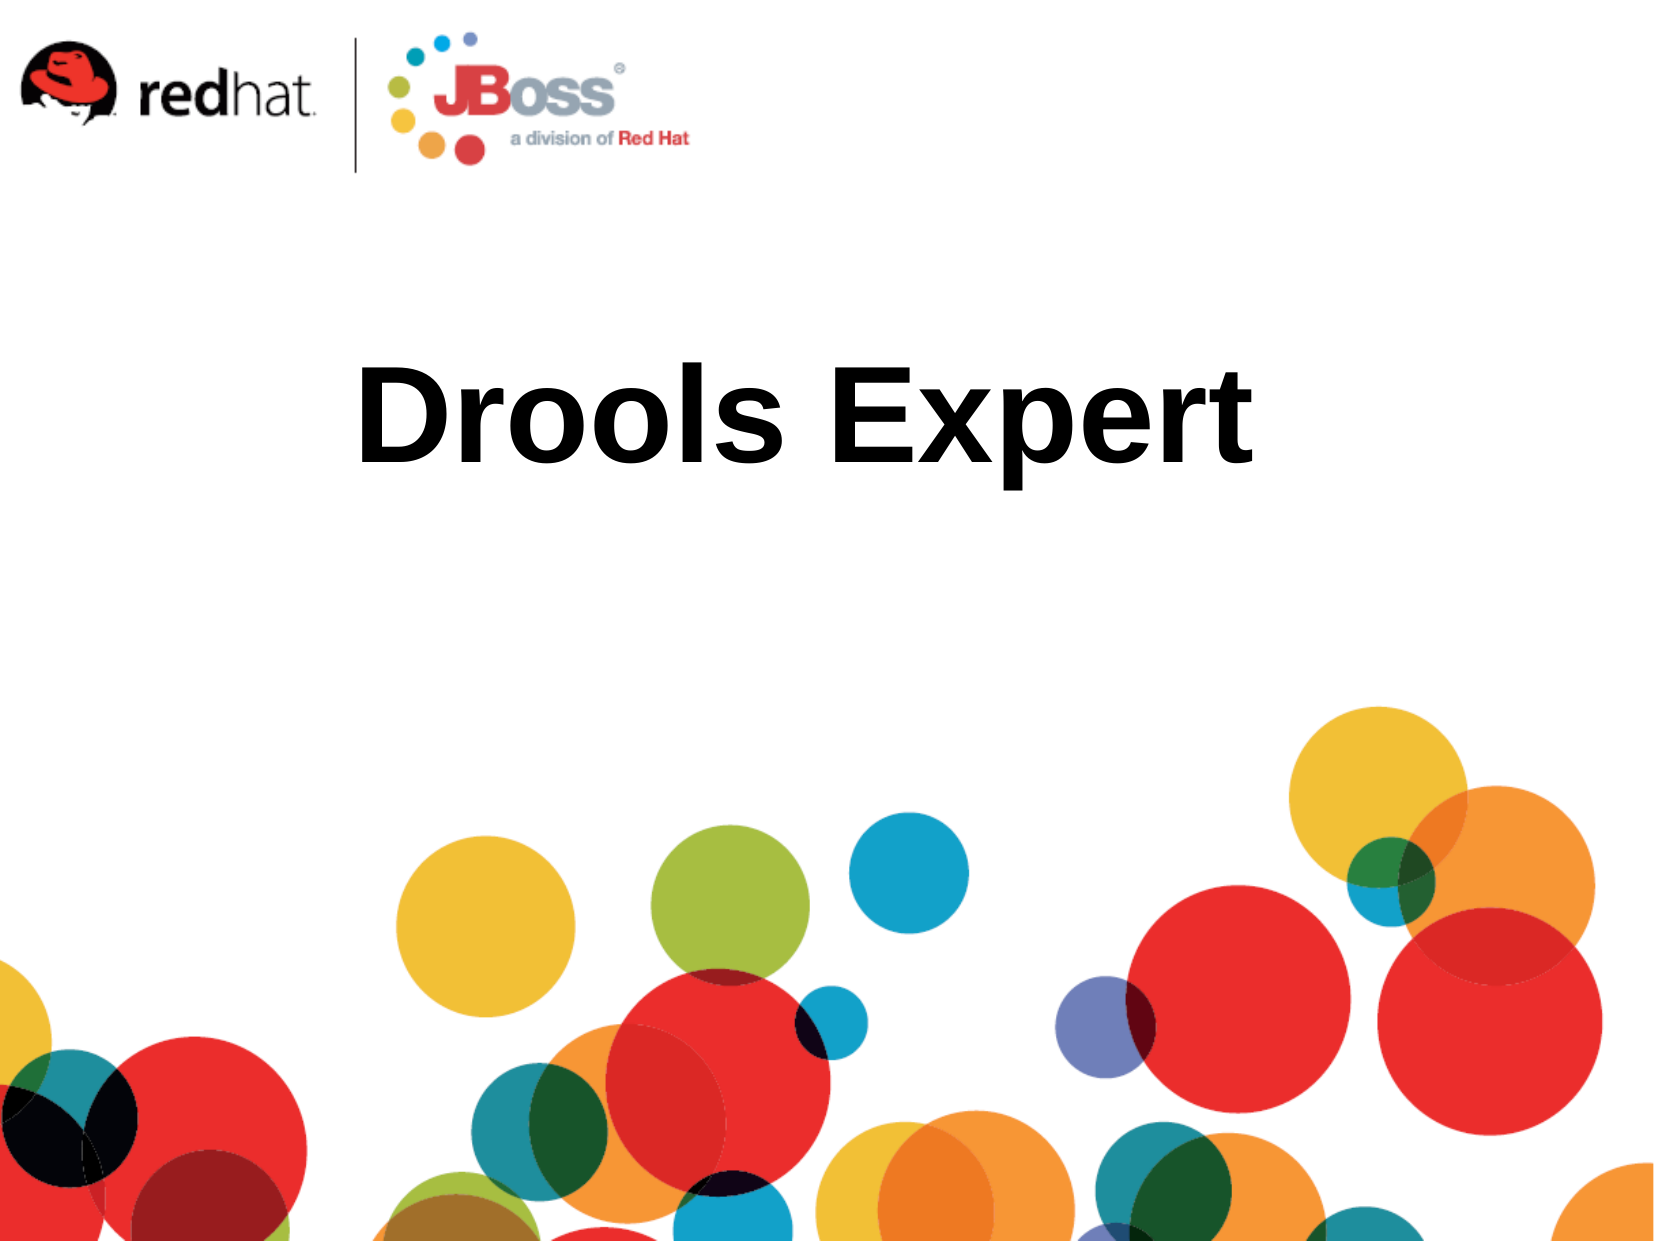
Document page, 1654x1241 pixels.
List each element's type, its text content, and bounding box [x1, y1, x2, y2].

picture [0, 685, 1654, 1241]
picture [13, 5, 699, 182]
text_box Drools Expert [338, 330, 1270, 500]
